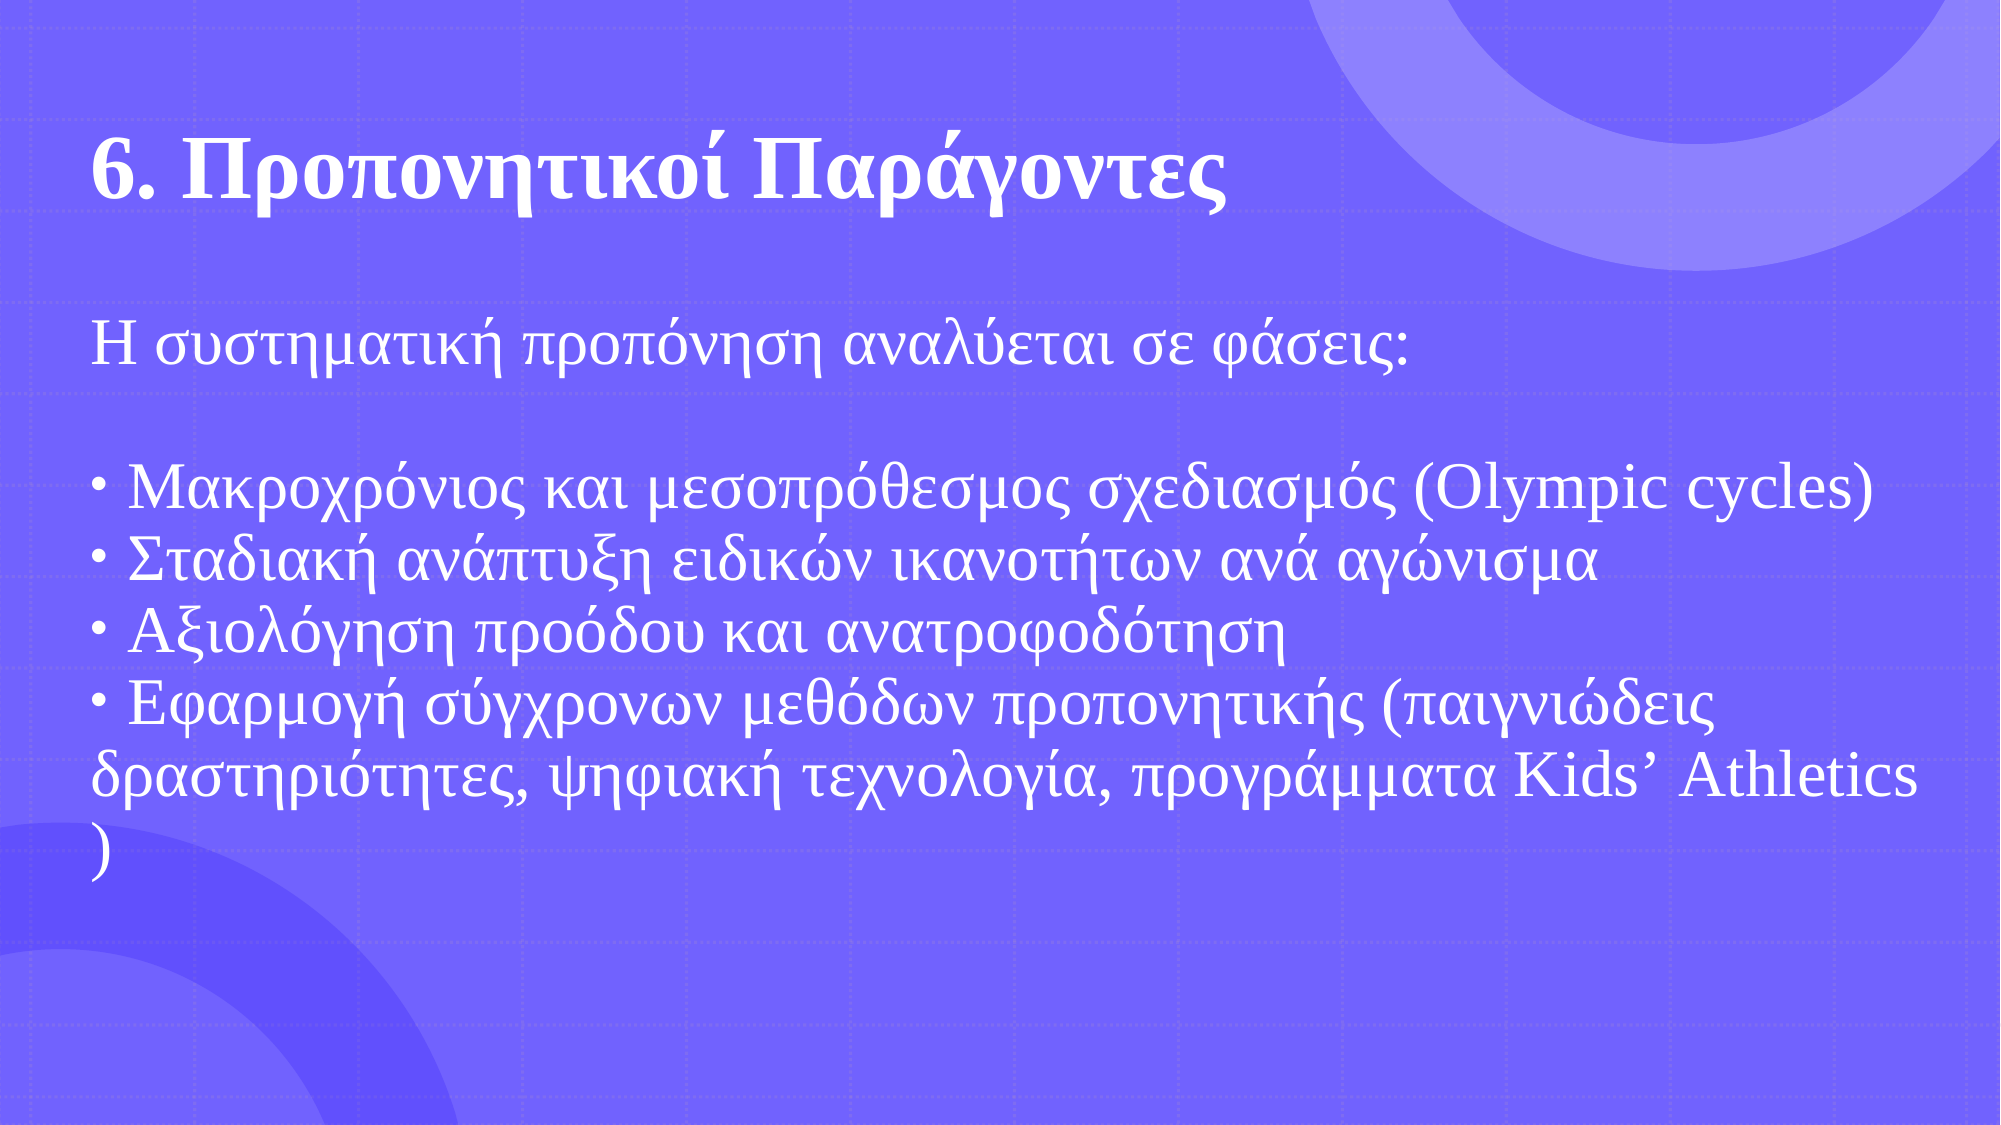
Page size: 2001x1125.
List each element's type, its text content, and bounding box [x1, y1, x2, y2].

list Η συστηματική προπόνηση αναλύεται σε φάσεις: Μακροχρόνιος και μεσοπρόθεσμος σχεδιασμός (Olympic cycles) Σταδιακή ανάπτυξη ειδικών ικανοτήτων ανά αγώνισμα Αξιολόγηση προόδου και ανατροφοδότηση Εφαρμογή σύγχρονων μεθόδων προπονητικής (παιγνιώδεις δραστηριότητες, ψηφιακή τεχνολογία, προγράμματα Kids’ Athletics) [75, 299, 1960, 1014]
title 6. Προπονητικοί Παράγοντες [75, 59, 1835, 278]
